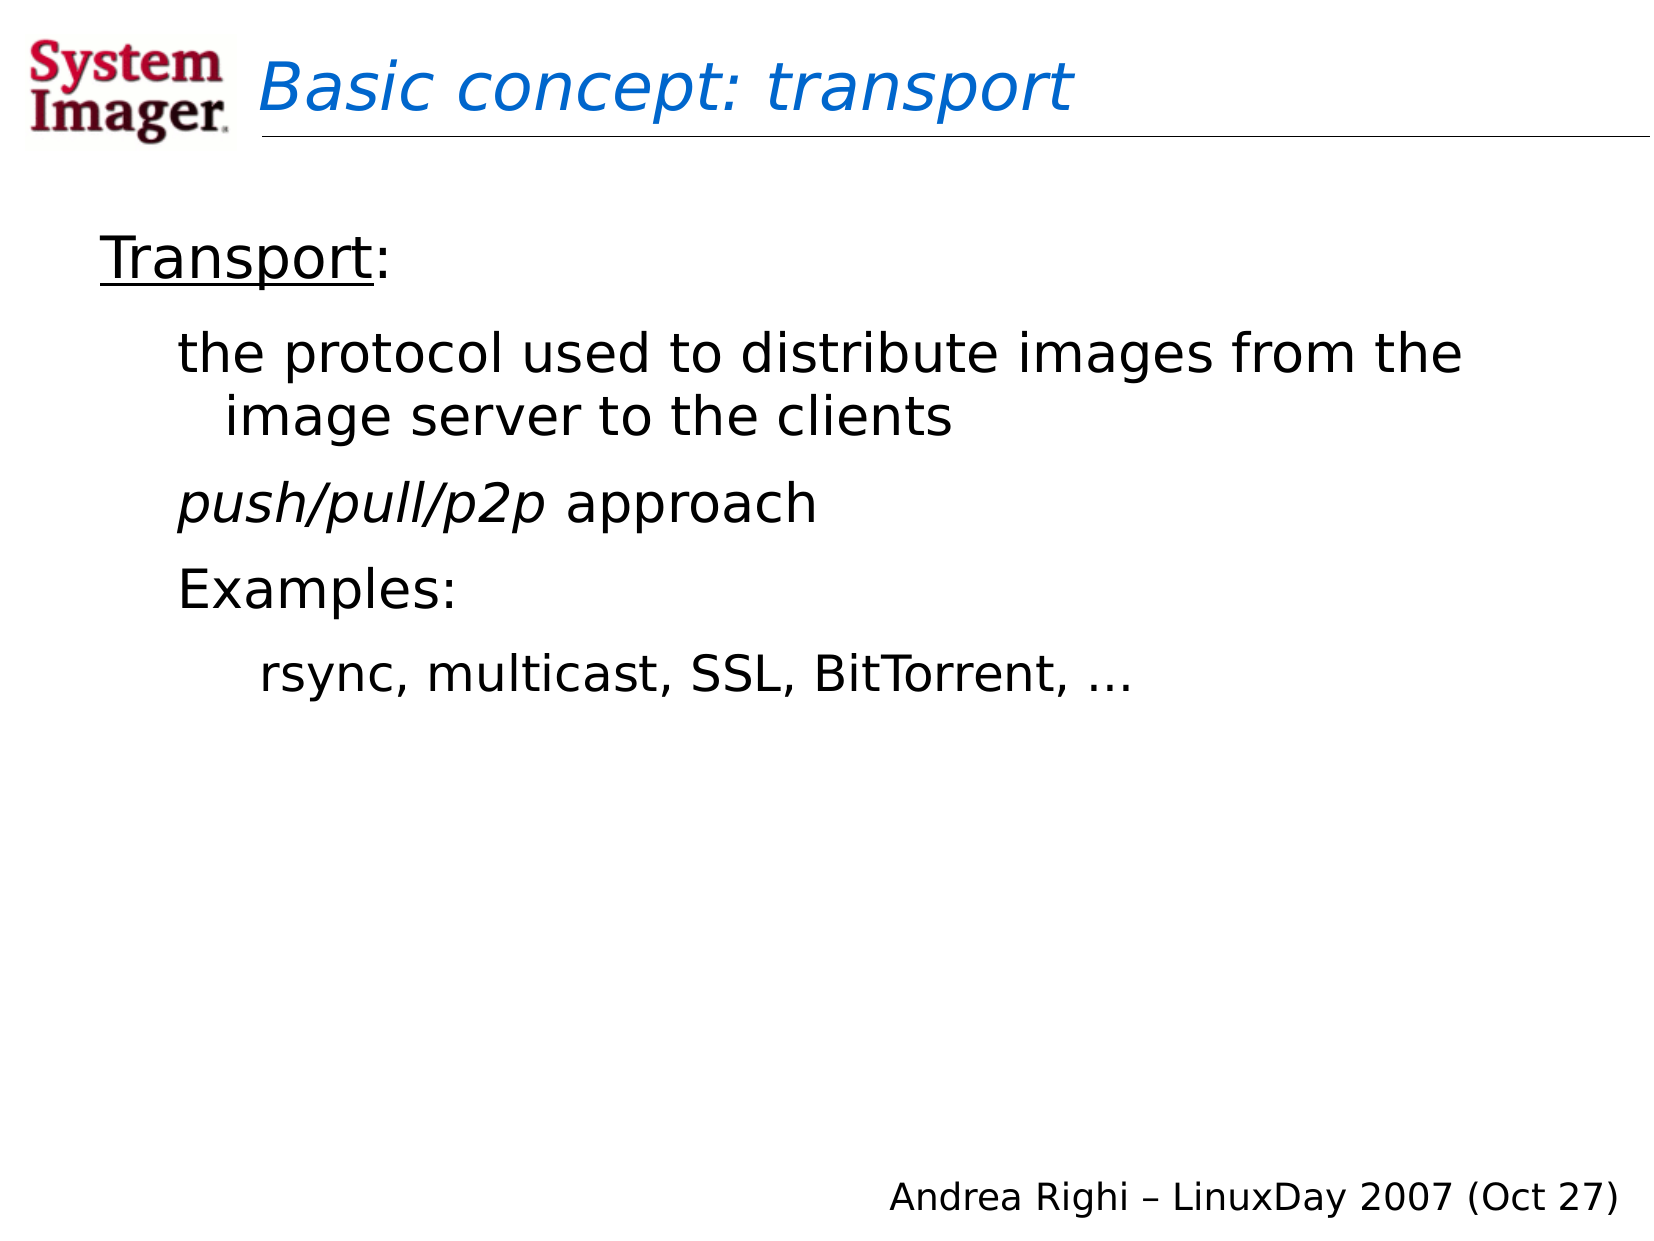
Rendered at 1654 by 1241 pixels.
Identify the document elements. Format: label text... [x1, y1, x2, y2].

list Transport: the protocol used to distribute images from the image server to the clients push/pull/p2p approach Examples: rsync, multicast, SSL, BitTorrent, ... [82, 225, 1571, 1109]
title Basic concept: transport [258, 47, 1529, 126]
picture [25, 34, 237, 151]
